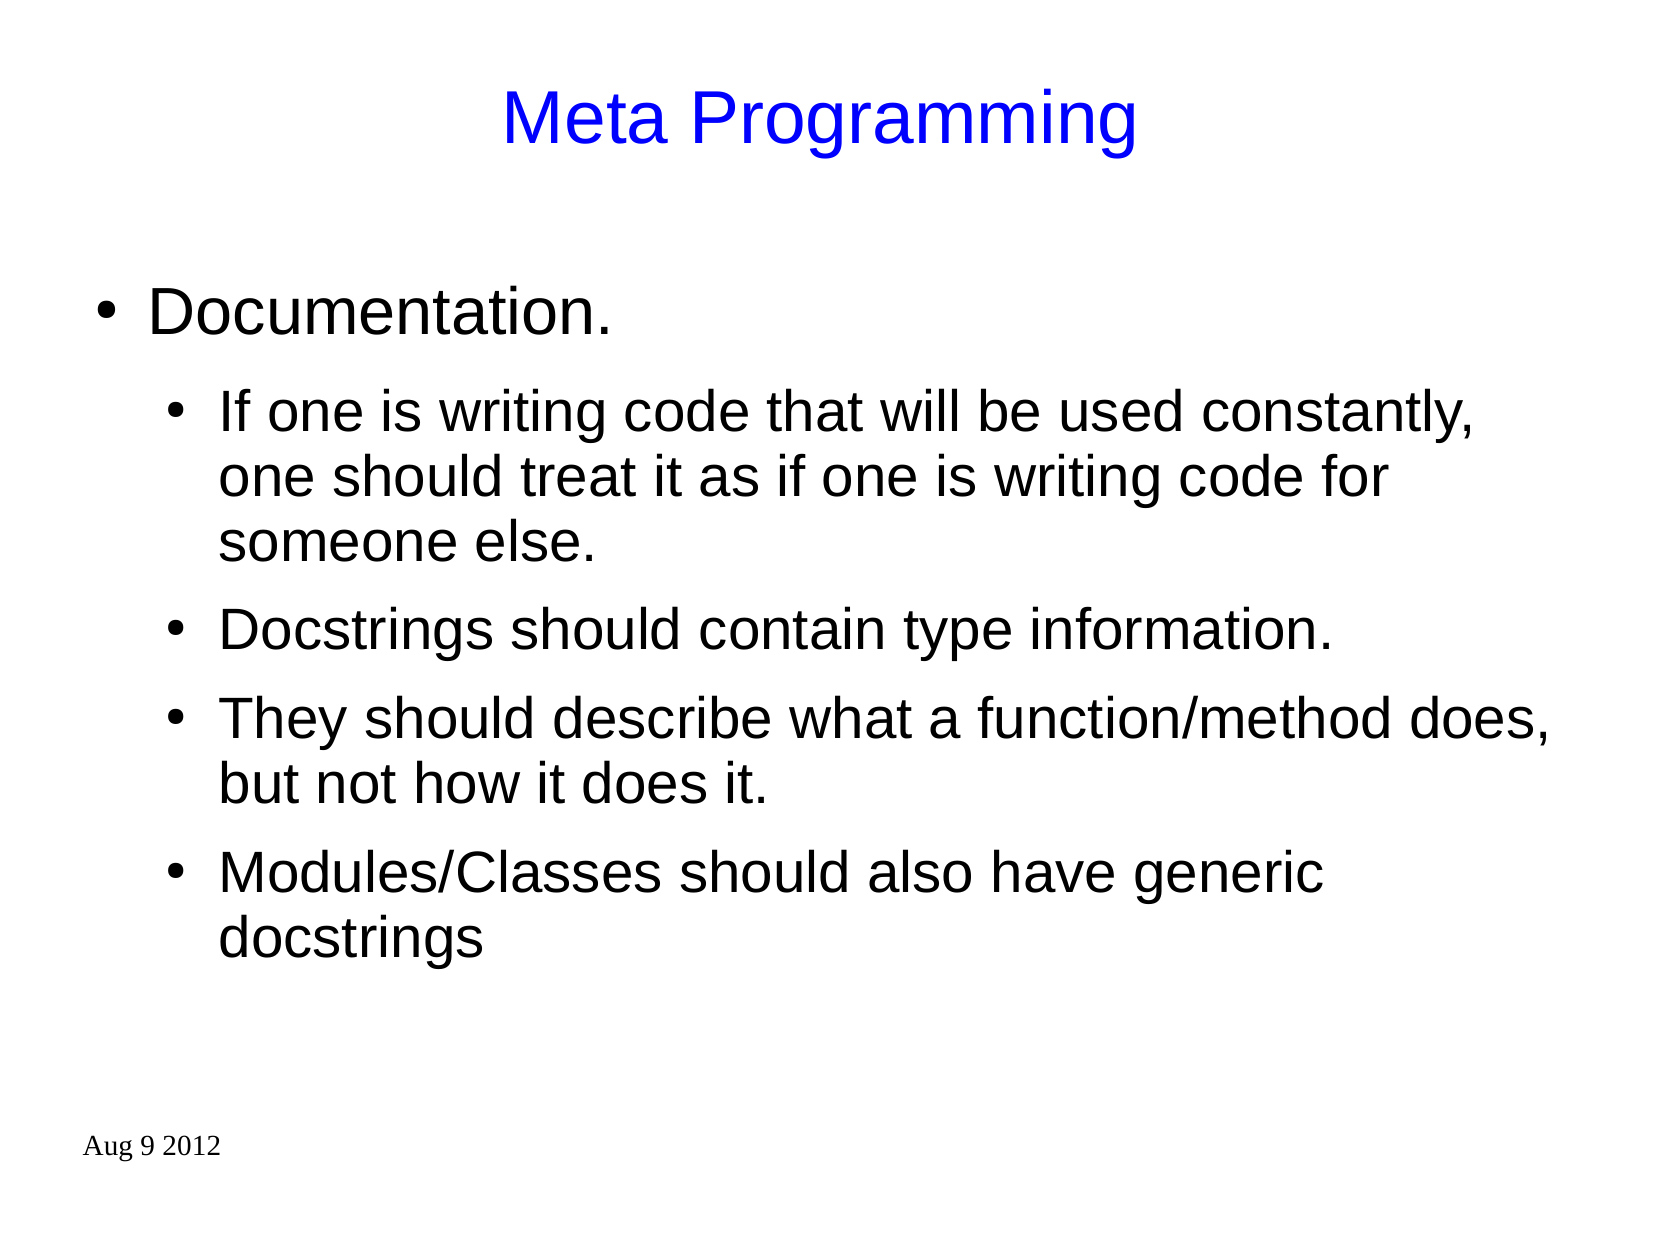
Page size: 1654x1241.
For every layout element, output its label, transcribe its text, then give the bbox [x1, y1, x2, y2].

list Documentation. If one is writing code that will be used constantly, one should treat it as if one is writing code for someone else. Docstrings should contain type information. They should describe what a function/method does, but not how it does it. Modules/Classes should also have generic docstrings [76, 274, 1565, 1093]
title Meta Programming [76, 58, 1565, 178]
